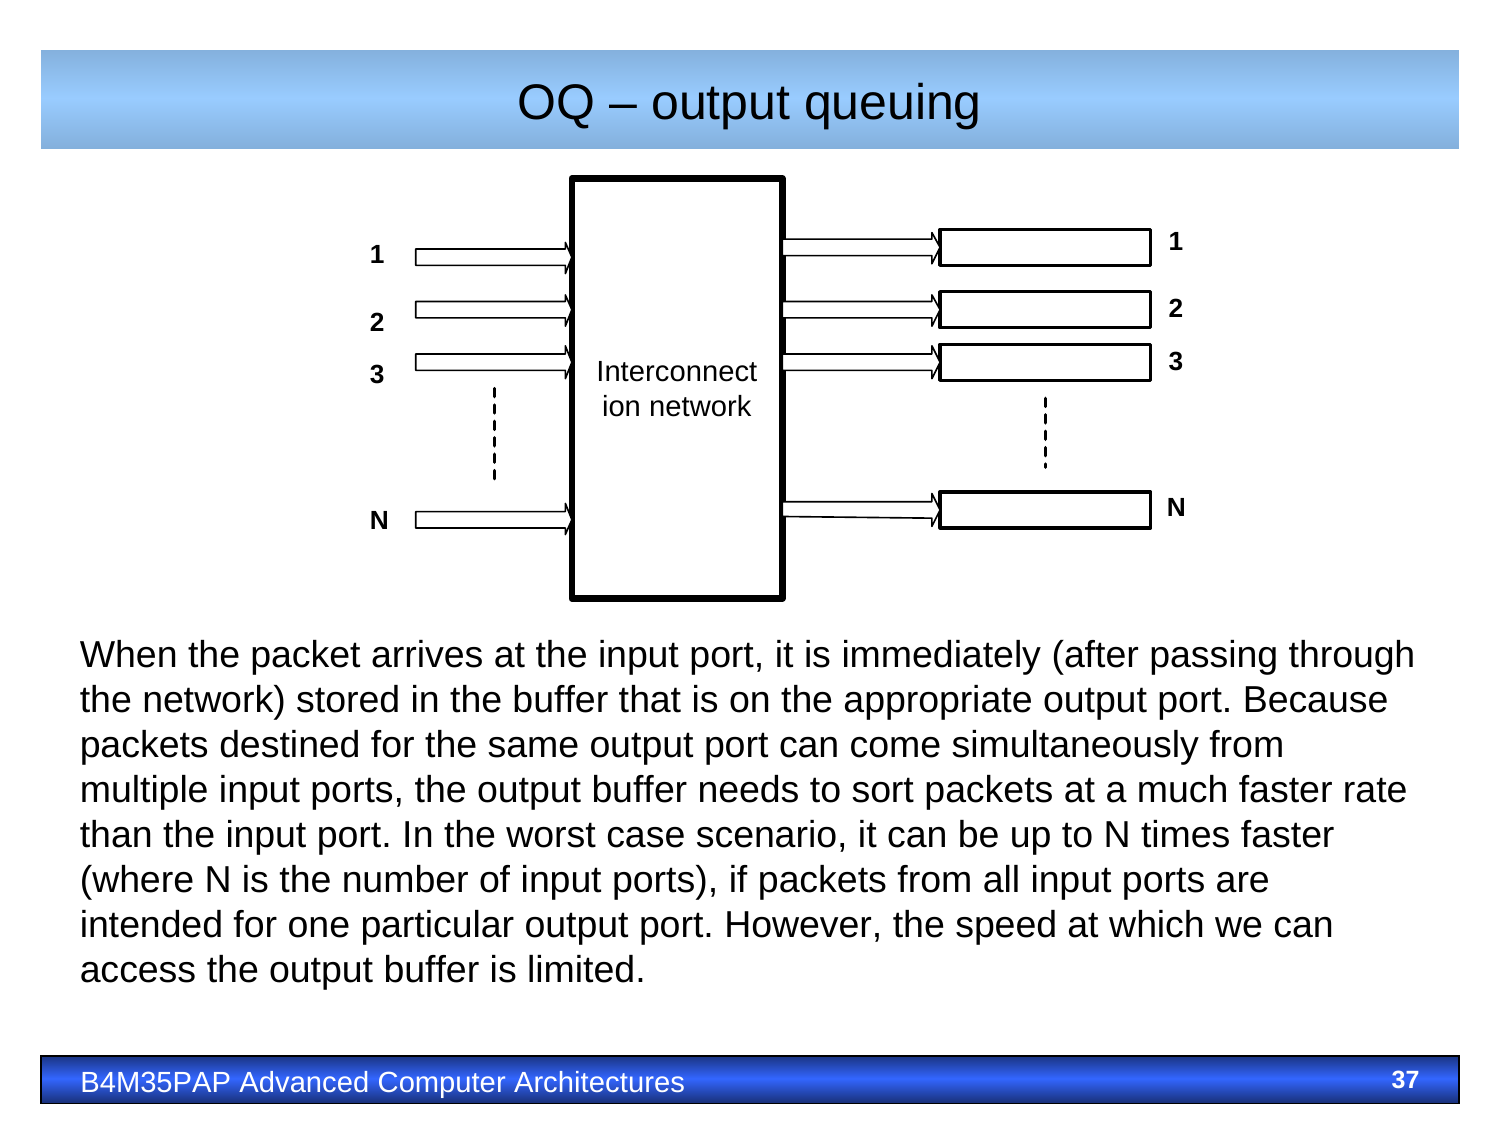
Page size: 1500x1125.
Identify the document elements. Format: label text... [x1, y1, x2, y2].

text_box Interconnection network [581, 310, 773, 431]
list When the packet arrives at the input port, it is immediately (after passing through the network) stored in the buffer that is on the appropriate output port. Because packets destined for the same output port can come simultaneously from multiple input ports, the output buffer needs to sort packets at a much faster rate than the input port. In the worst case scenario, it can be up to N times faster (where N is the number of input ports), if packets from all input ports are intended for one particular output port. However, the speed at which we can access the output buffer is limited. [64, 622, 1436, 1045]
chart [350, 171, 1207, 608]
title OQ – output queuing [41, 50, 1459, 149]
